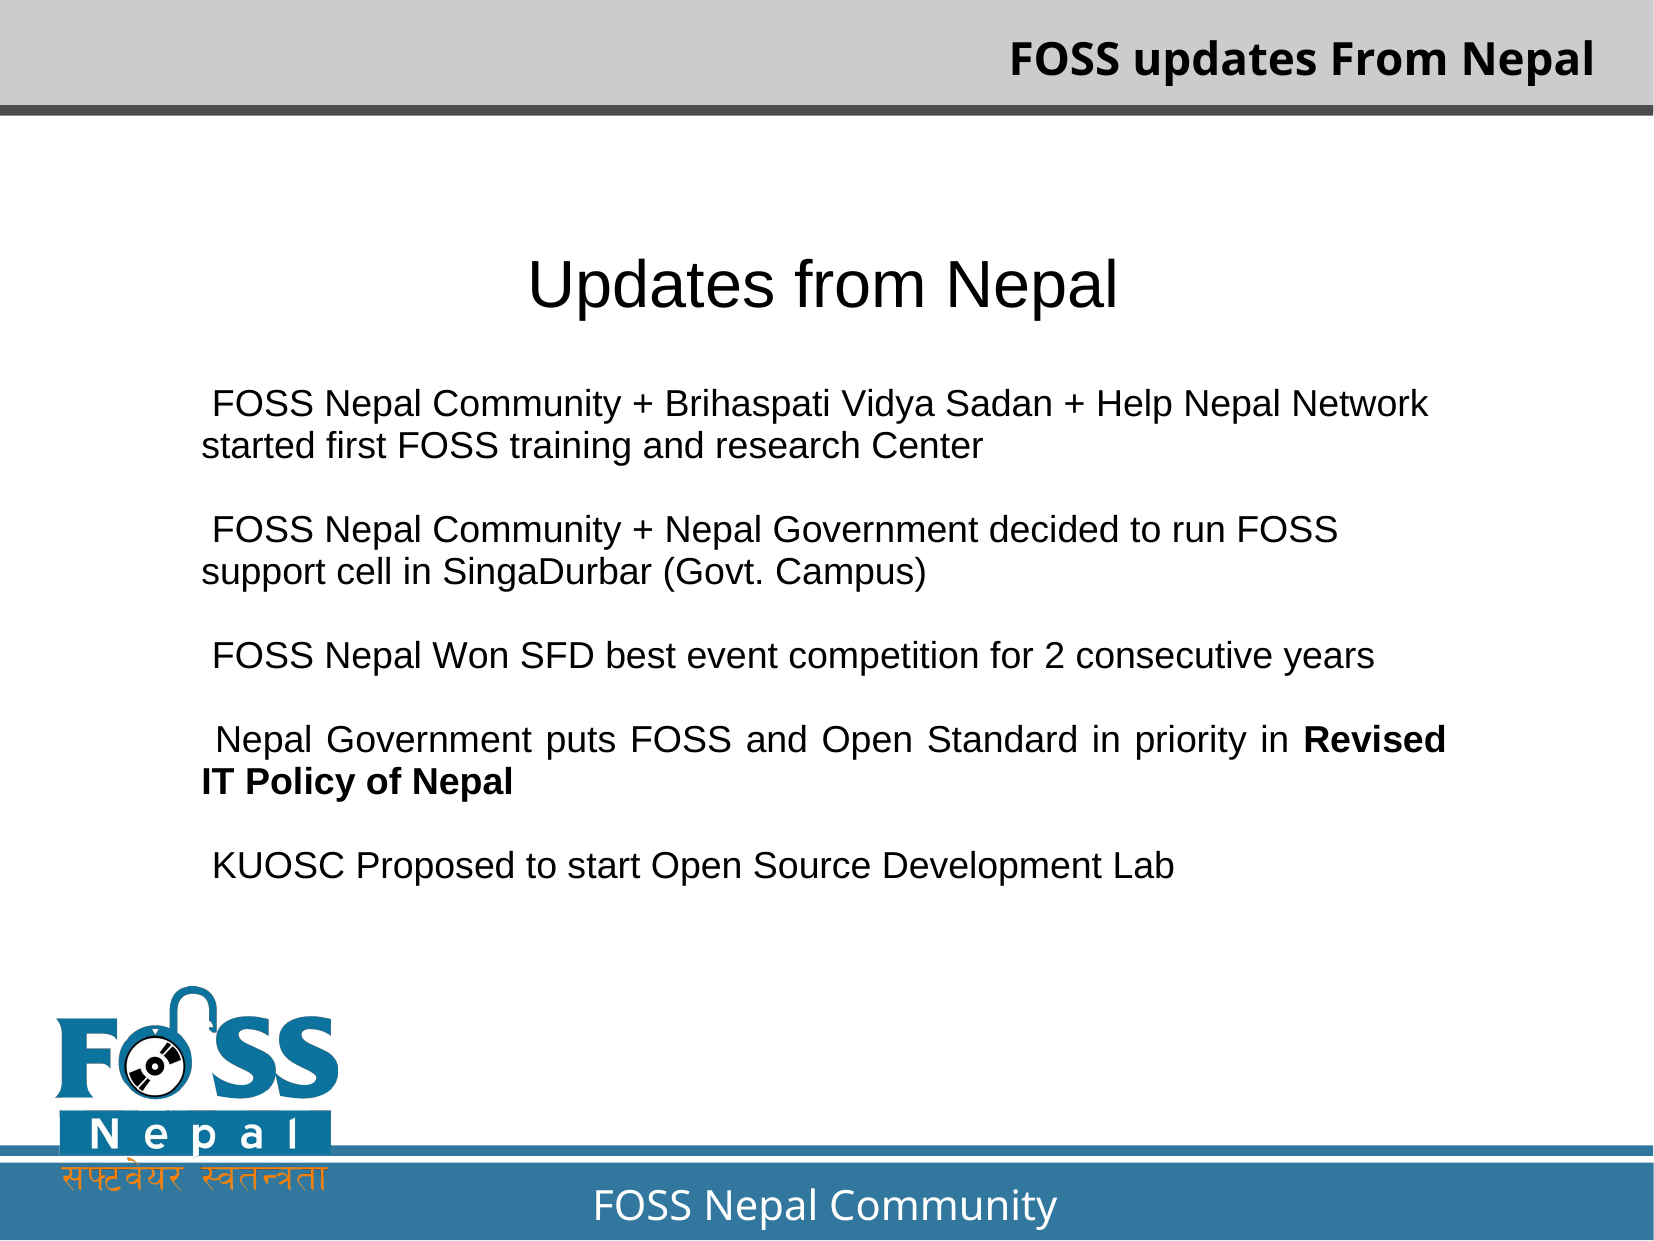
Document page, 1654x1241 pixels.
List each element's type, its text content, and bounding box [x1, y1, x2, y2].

picture [197, 986, 338, 1085]
picture [55, 986, 338, 1191]
text_box Updates from Nepal [512, 239, 1136, 338]
text_box FOSS Nepal Community + Brihaspati Vidya Sadan + Help Nepal Network started first FOSS training and research Center FOSS Nepal Community + Nepal Government decided to run FOSS support cell in SingaDurbar (Govt. Campus) FOSS Nepal Won SFD best event competition for 2 consecutive years Nepal Government puts FOSS and Open Standard in priority in Revised IT Policy of Nepal KUOSC Proposed to start Open Source Development Lab [186, 375, 1462, 952]
text_box FOSS updates From Nepal [37, 19, 1611, 88]
